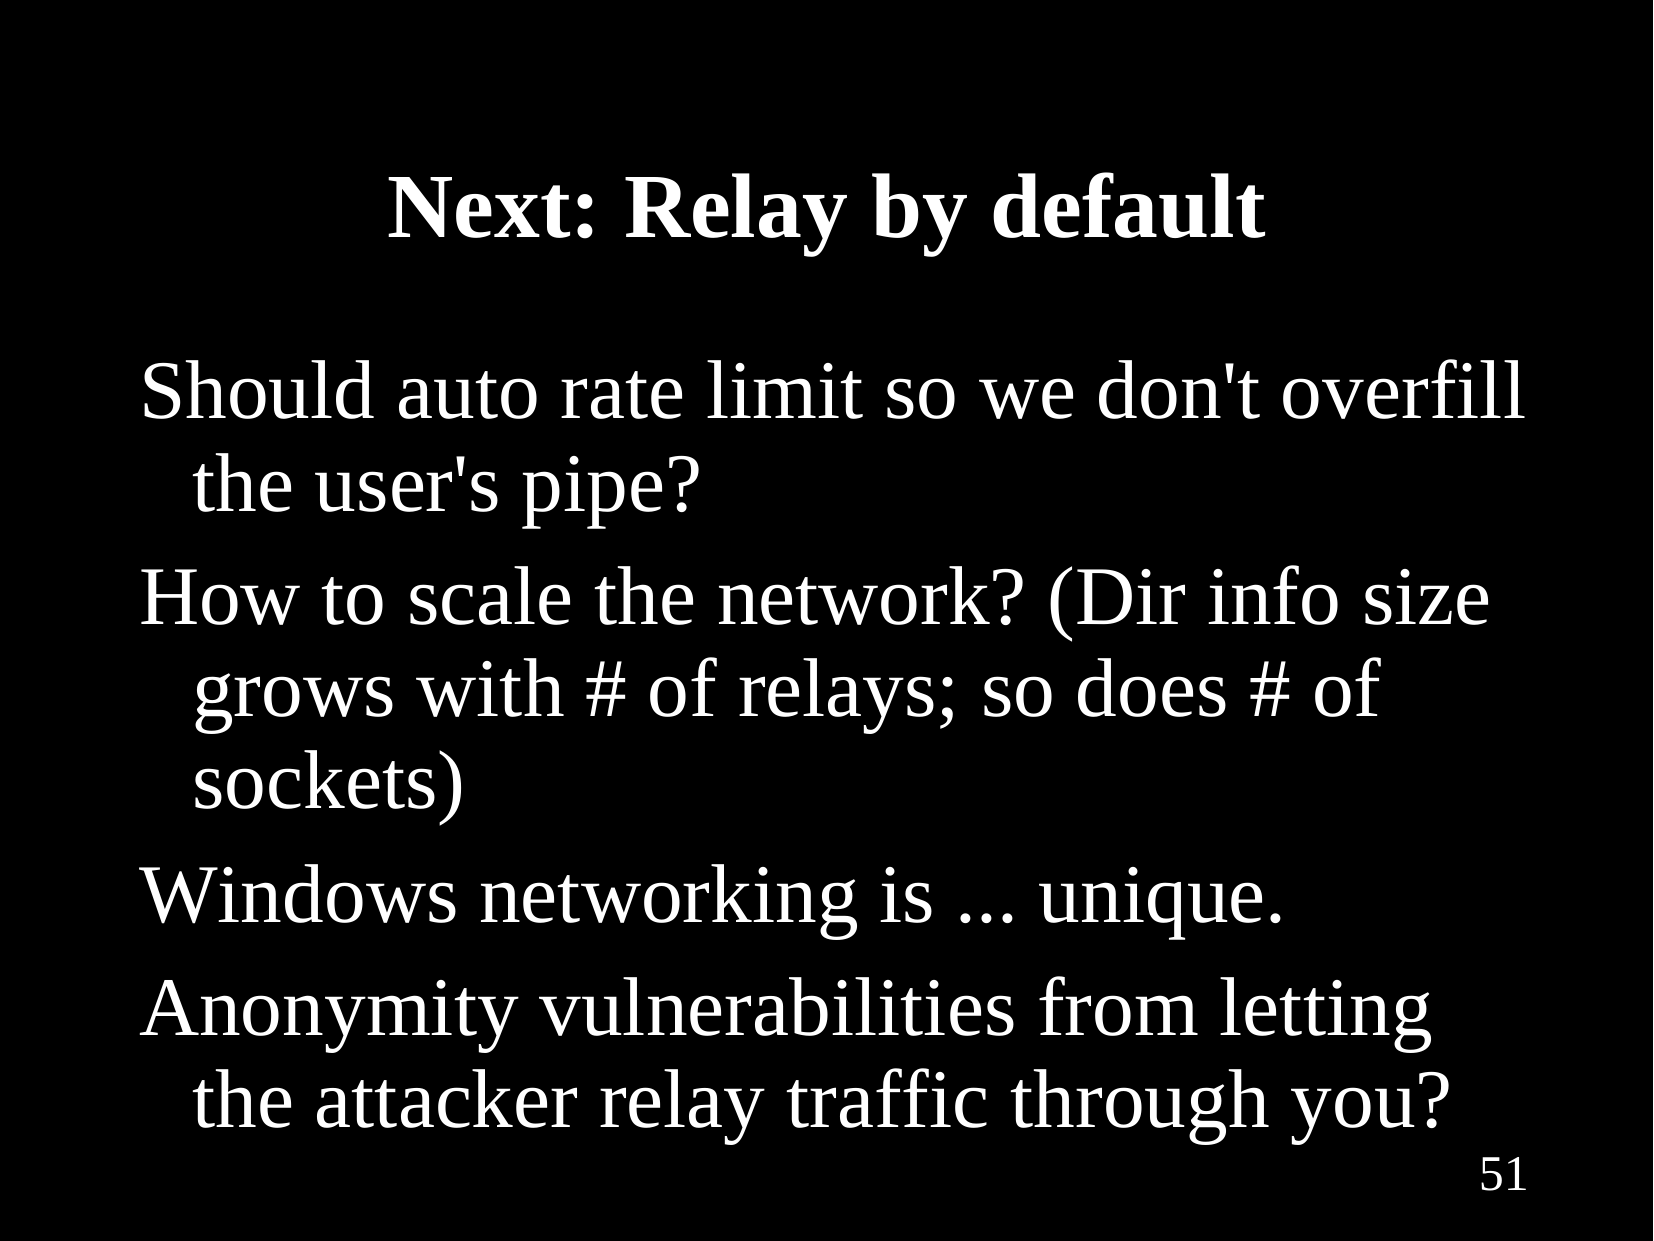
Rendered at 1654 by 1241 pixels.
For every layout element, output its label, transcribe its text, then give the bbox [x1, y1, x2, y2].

title Next: Relay by default [121, 102, 1534, 311]
list Should auto rate limit so we don't overfill the user's pipe? How to scale the network? (Dir info size grows with # of relays; so does # of sockets) Windows networking is ... unique. Anonymity vulnerabilities from letting the attacker relay traffic through you? [121, 344, 1534, 1146]
